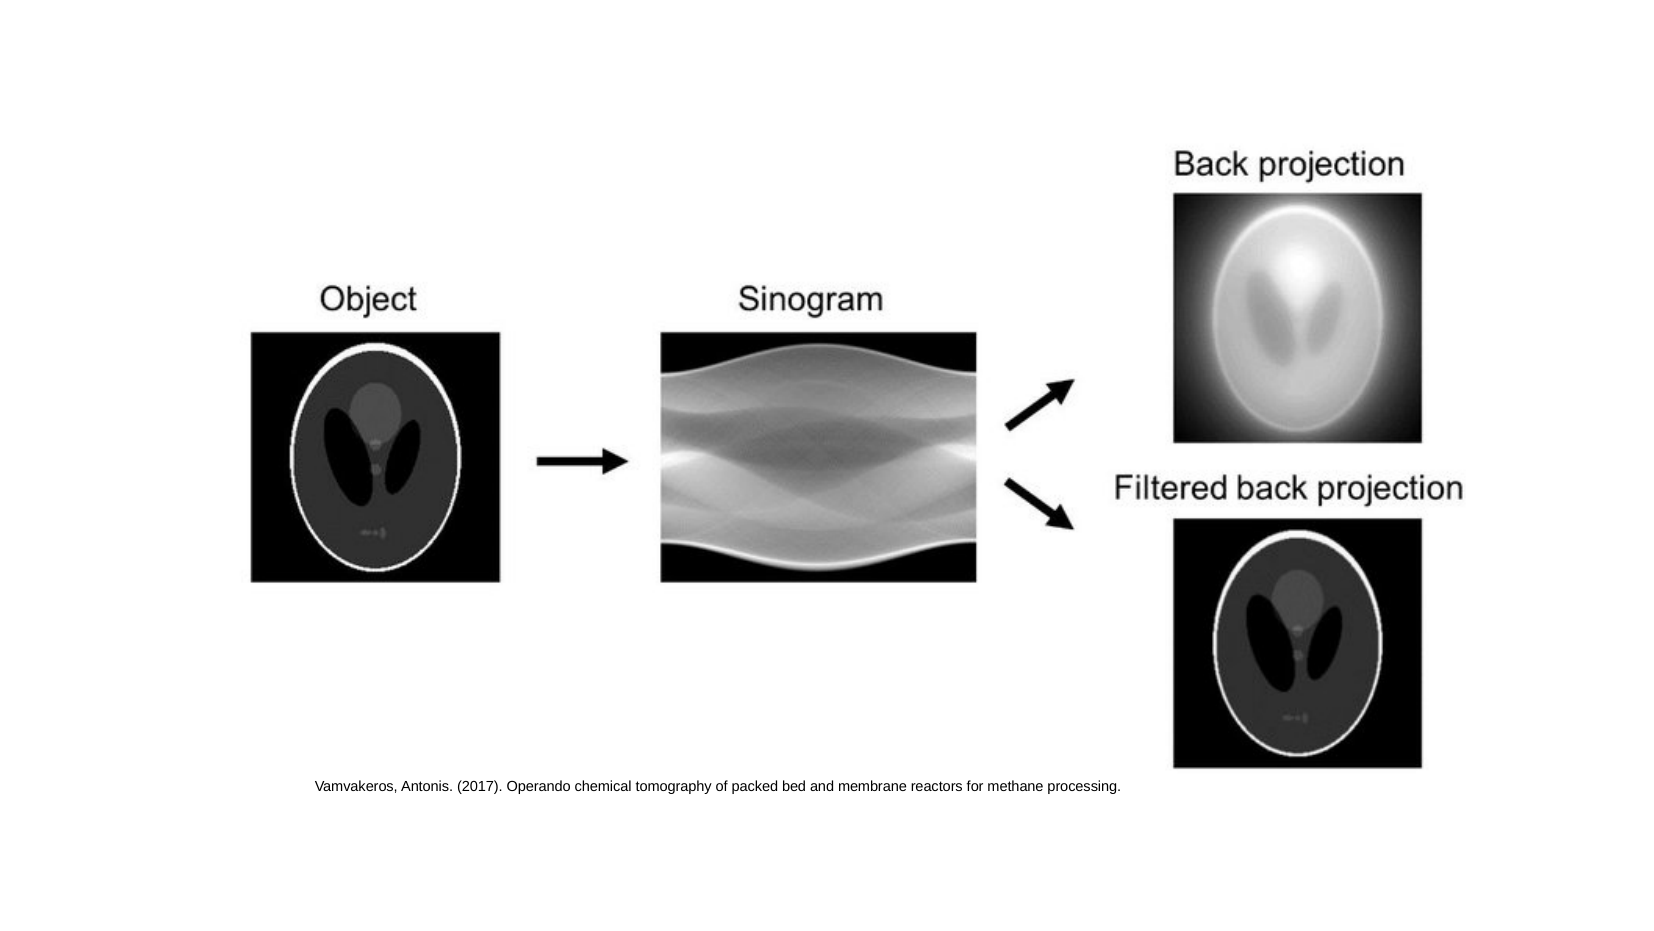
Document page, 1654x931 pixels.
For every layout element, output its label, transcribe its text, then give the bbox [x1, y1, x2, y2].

picture [165, 132, 1494, 802]
text_box Vamvakeros, Antonis. (2017). Operando chemical tomography of packed bed and membrane reactors for methane processing. [300, 750, 1201, 826]
